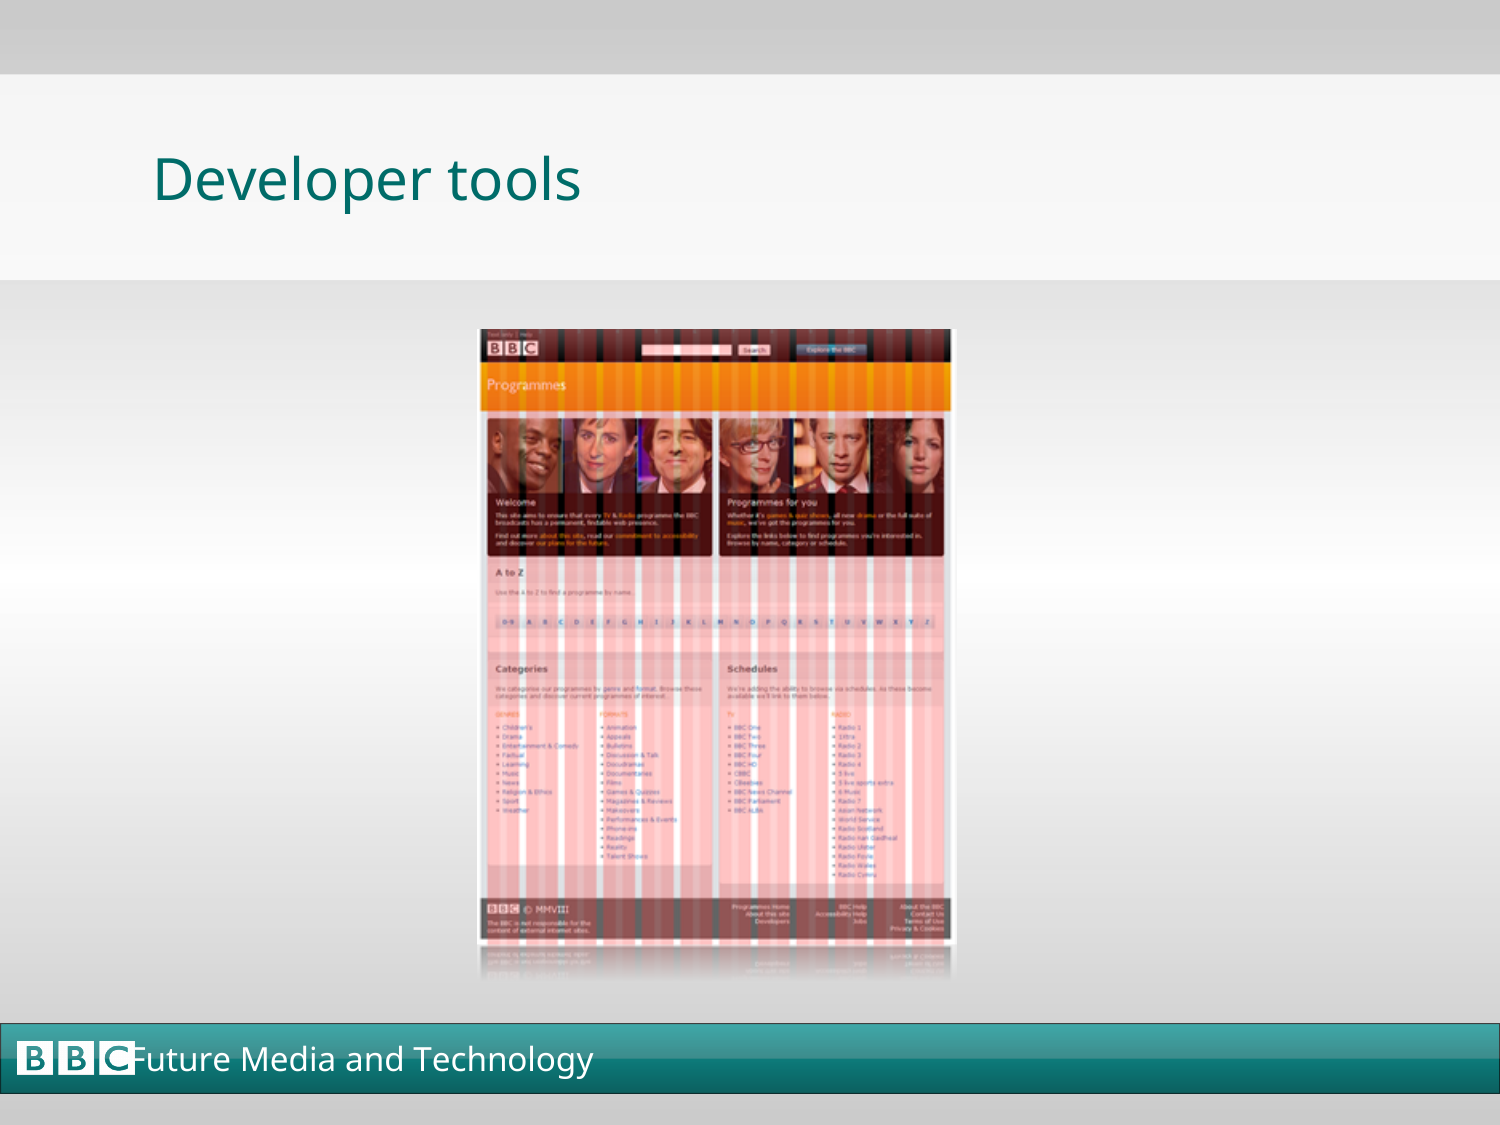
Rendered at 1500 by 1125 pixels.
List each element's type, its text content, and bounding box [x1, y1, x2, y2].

picture [0, 0, 1500, 74]
picture [0, 281, 1500, 1058]
picture [17, 1041, 135, 1075]
picture [0, 1094, 1500, 1125]
title Developer tools [137, 84, 1426, 272]
